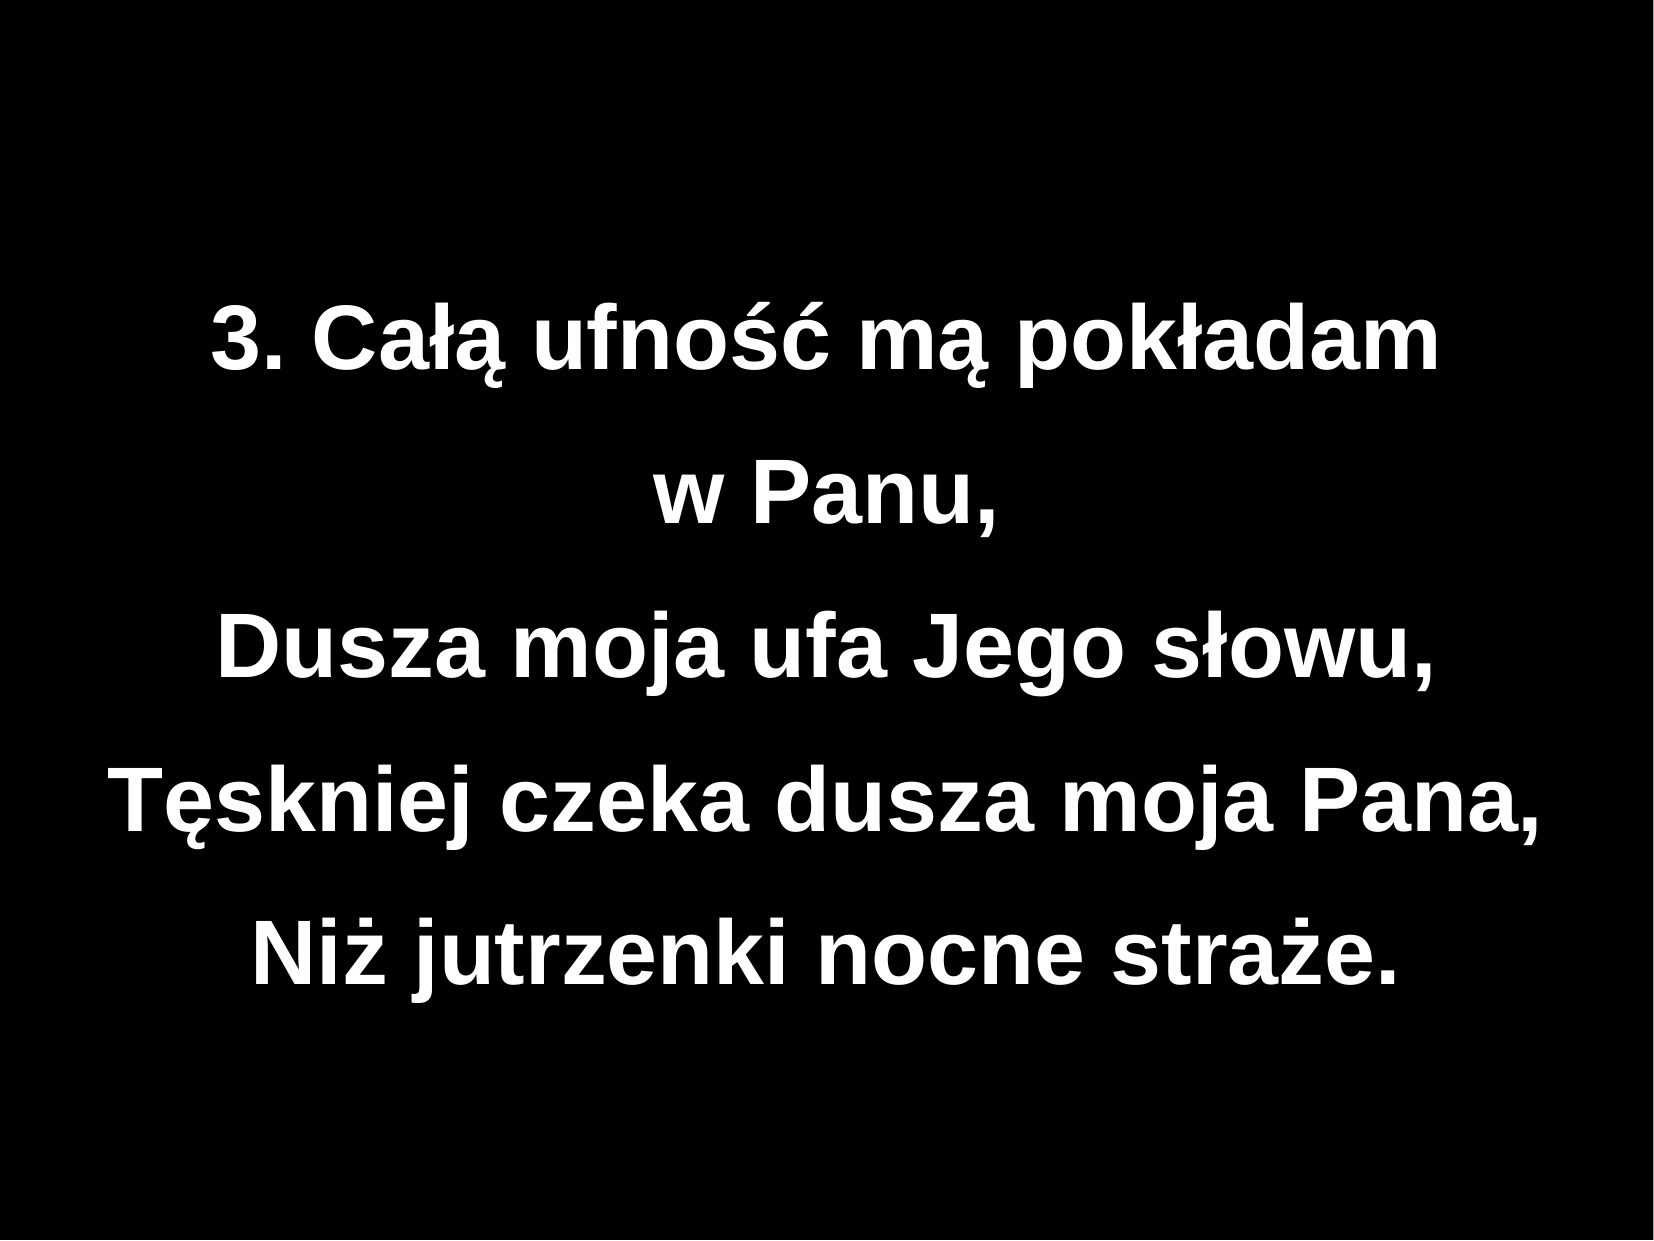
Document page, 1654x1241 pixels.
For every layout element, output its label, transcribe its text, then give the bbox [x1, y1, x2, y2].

subtitle 3. Całą ufność mą pokładam w Panu, Dusza moja ufa Jego słowu, Tęskniej czeka dusza moja Pana, Niż jutrzenki nocne straże. [0, 0, 1654, 1241]
